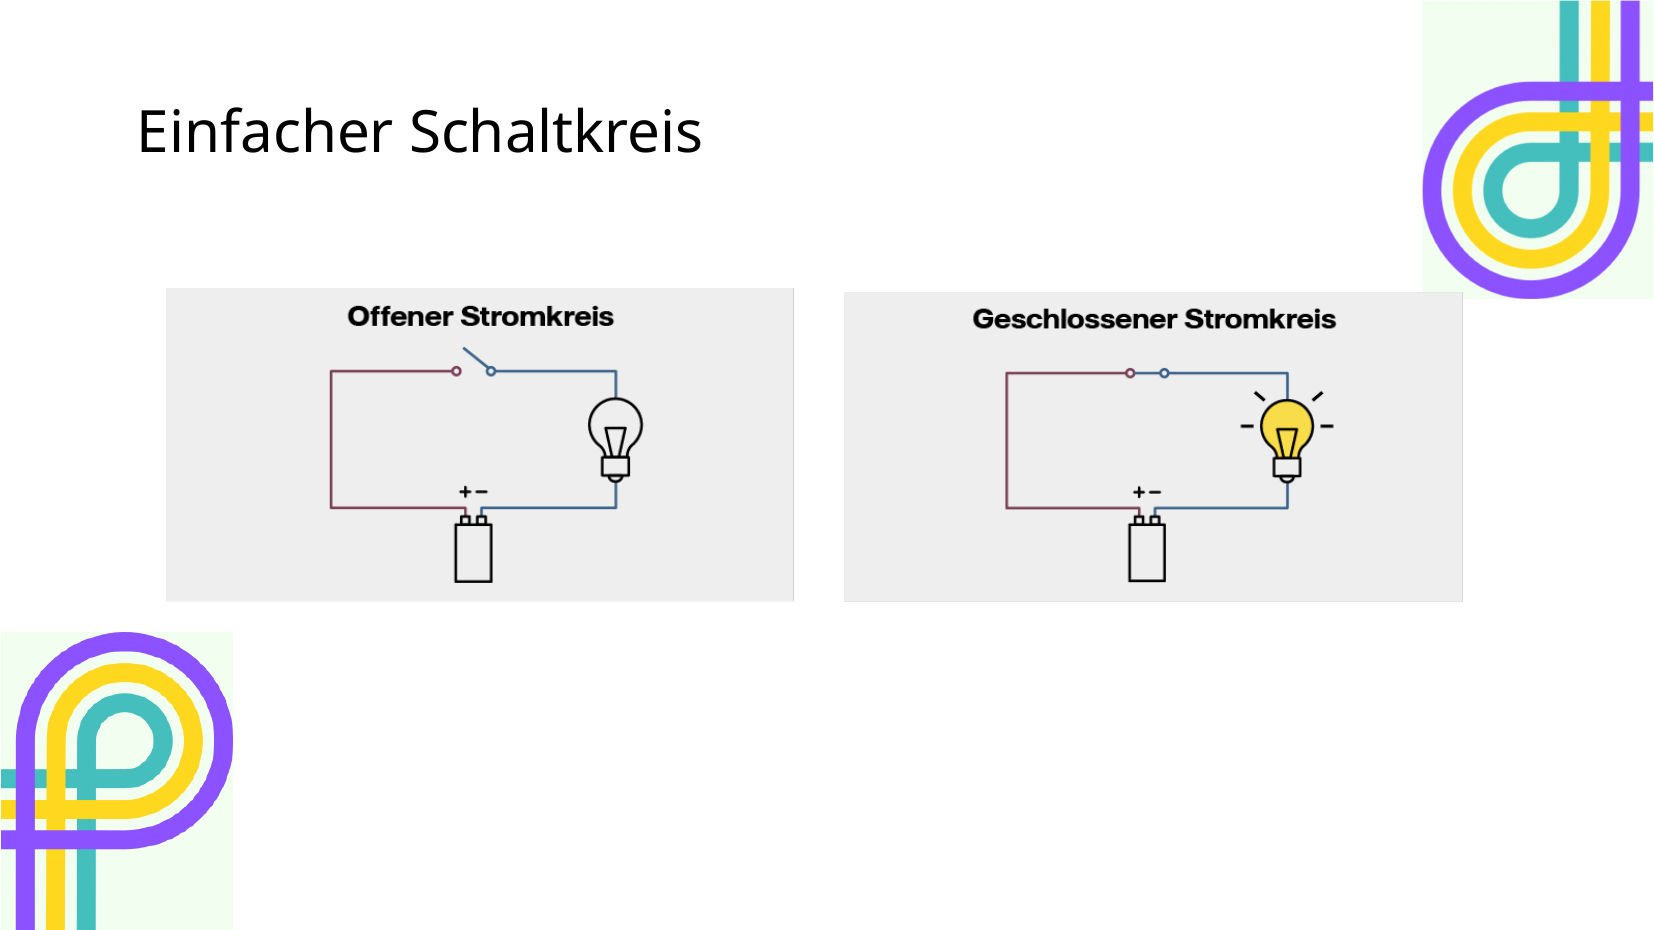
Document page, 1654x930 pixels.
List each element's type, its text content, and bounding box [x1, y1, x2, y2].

text_box Einfacher Schaltkreis [122, 82, 1175, 262]
picture [1, 632, 233, 930]
picture [844, 0, 1654, 603]
picture [166, 288, 796, 604]
